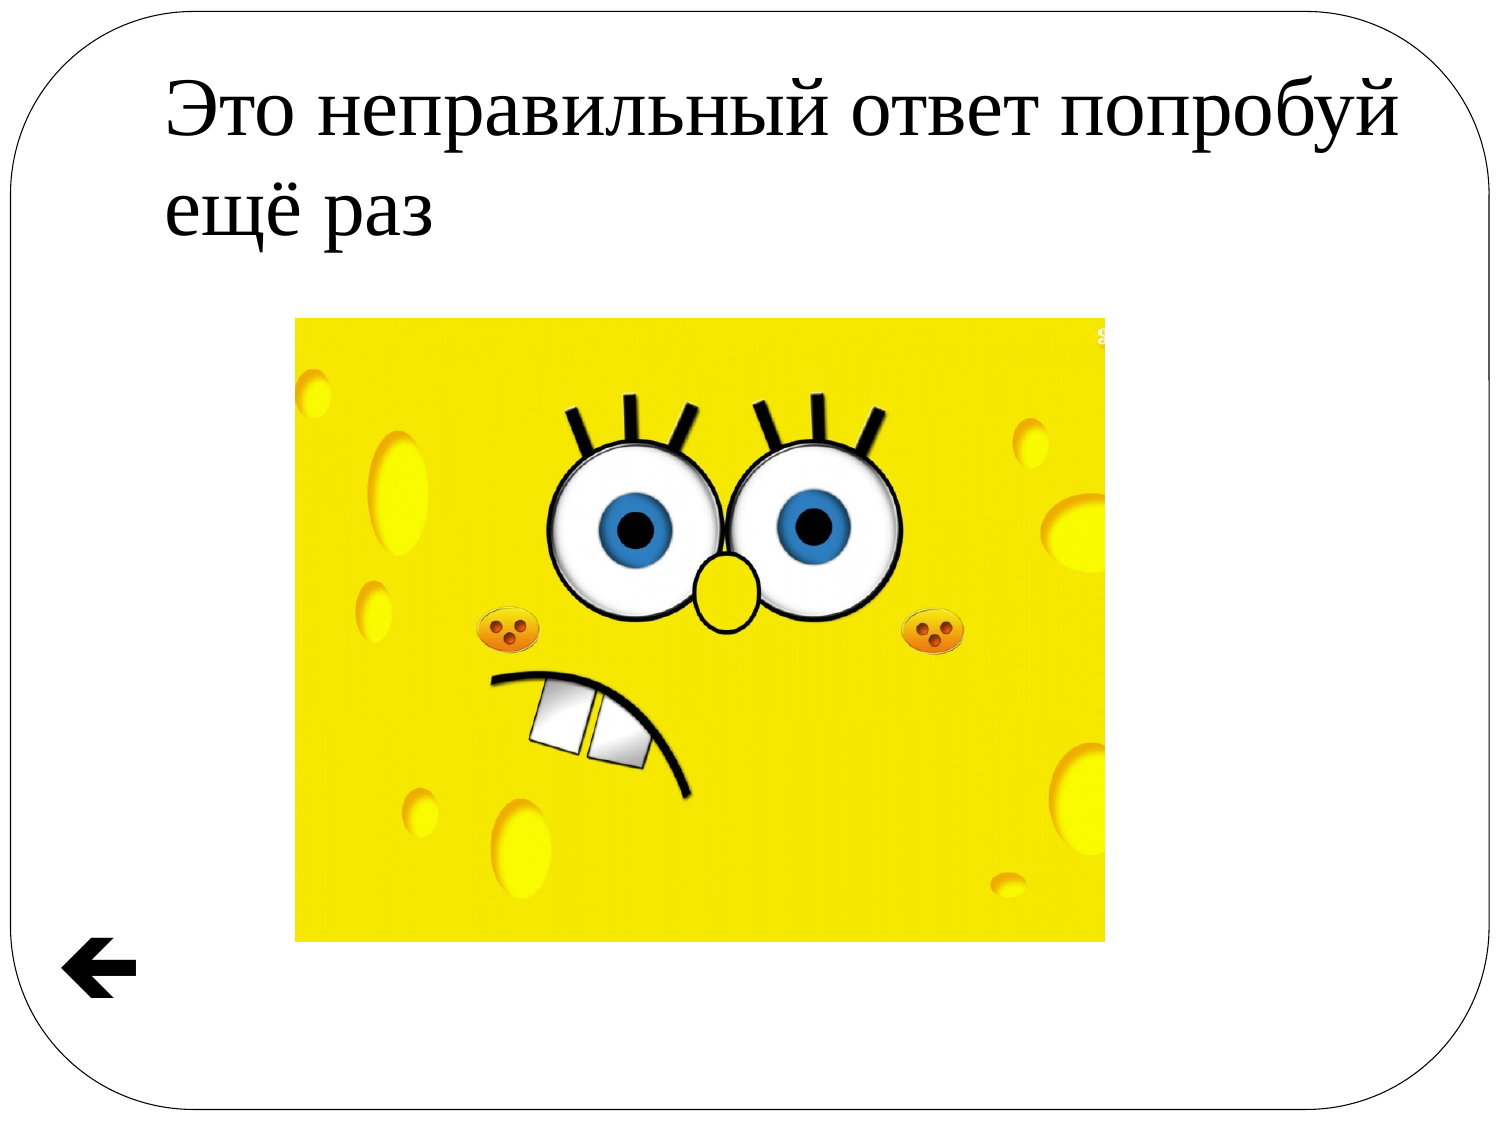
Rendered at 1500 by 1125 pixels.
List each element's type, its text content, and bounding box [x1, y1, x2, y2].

picture [295, 318, 1105, 942]
title Это неправильный ответ попробуй ещё раз [150, 45, 1425, 233]
text_box  [54, 932, 173, 1025]
